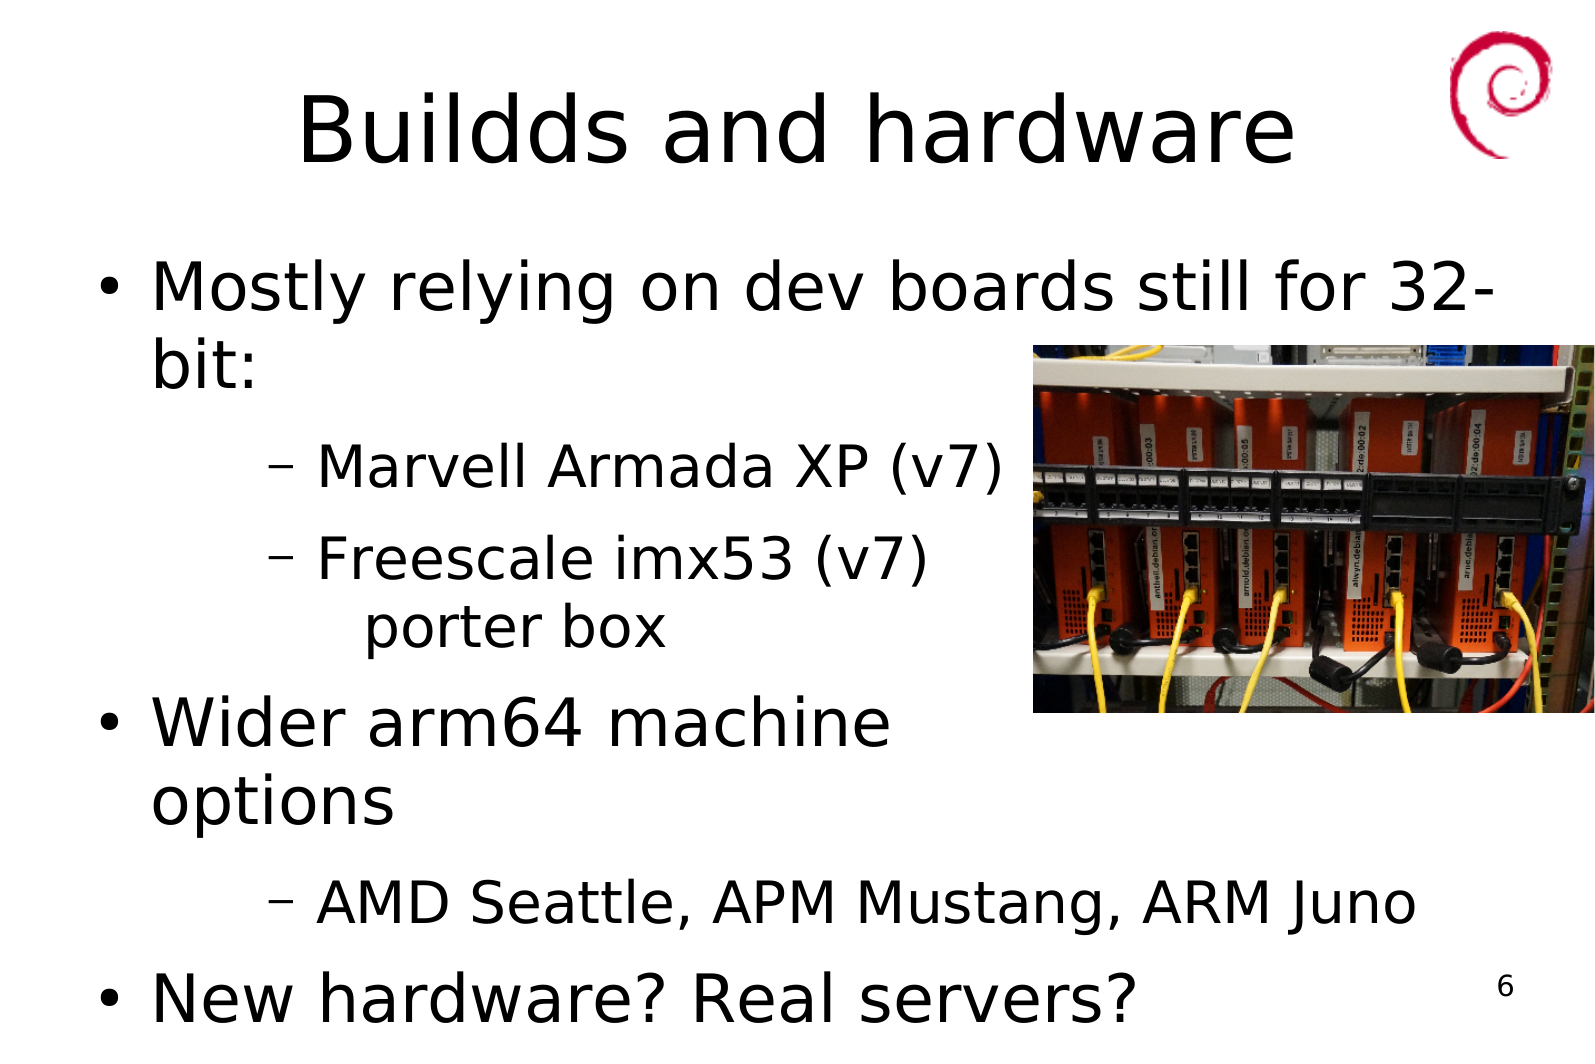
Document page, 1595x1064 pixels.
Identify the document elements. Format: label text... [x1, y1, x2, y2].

picture [1033, 345, 1595, 713]
picture [1450, 31, 1555, 159]
list Mostly relying on dev boards still for 32-bit: Marvell Armada XP (v7) Freescale imx53 (v7) porter box Wider arm64 machine options AMD Seattle, APM Mustang, ARM Juno New hardware? Real servers? [79, 248, 1515, 1039]
title Buildds and hardware [79, 49, 1515, 213]
